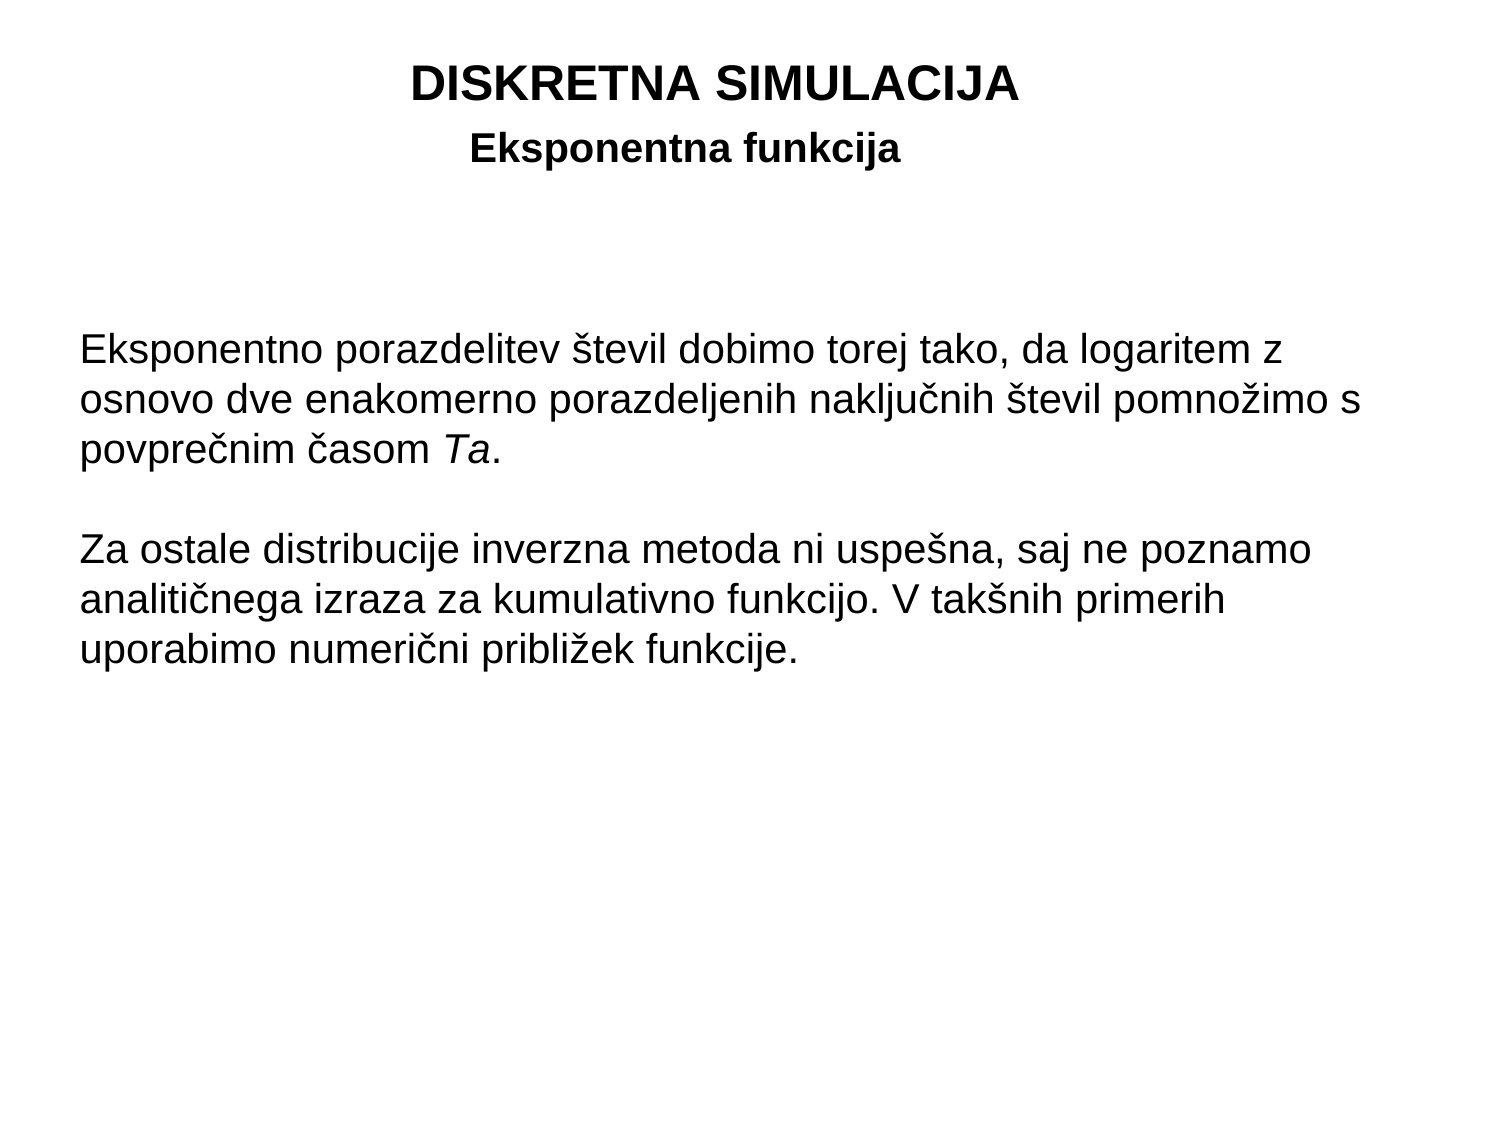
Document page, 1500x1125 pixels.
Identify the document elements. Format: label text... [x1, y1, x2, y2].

text_box Eksponentna funkcija [454, 119, 951, 179]
text_box DISKRETNA SIMULACIJA [395, 42, 1353, 119]
text_box Eksponentno porazdelitev števil dobimo torej tako, da logaritem z osnovo dve enakomerno porazdeljenih naključnih števil pomnožimo s povprečnim časom Ta. Za ostale distribucije inverzna metoda ni uspešna, saj ne poznamo analitičnega izraza za kumulativno funkcijo. V takšnih primerih uporabimo numerični približek funkcije. [64, 314, 1435, 680]
